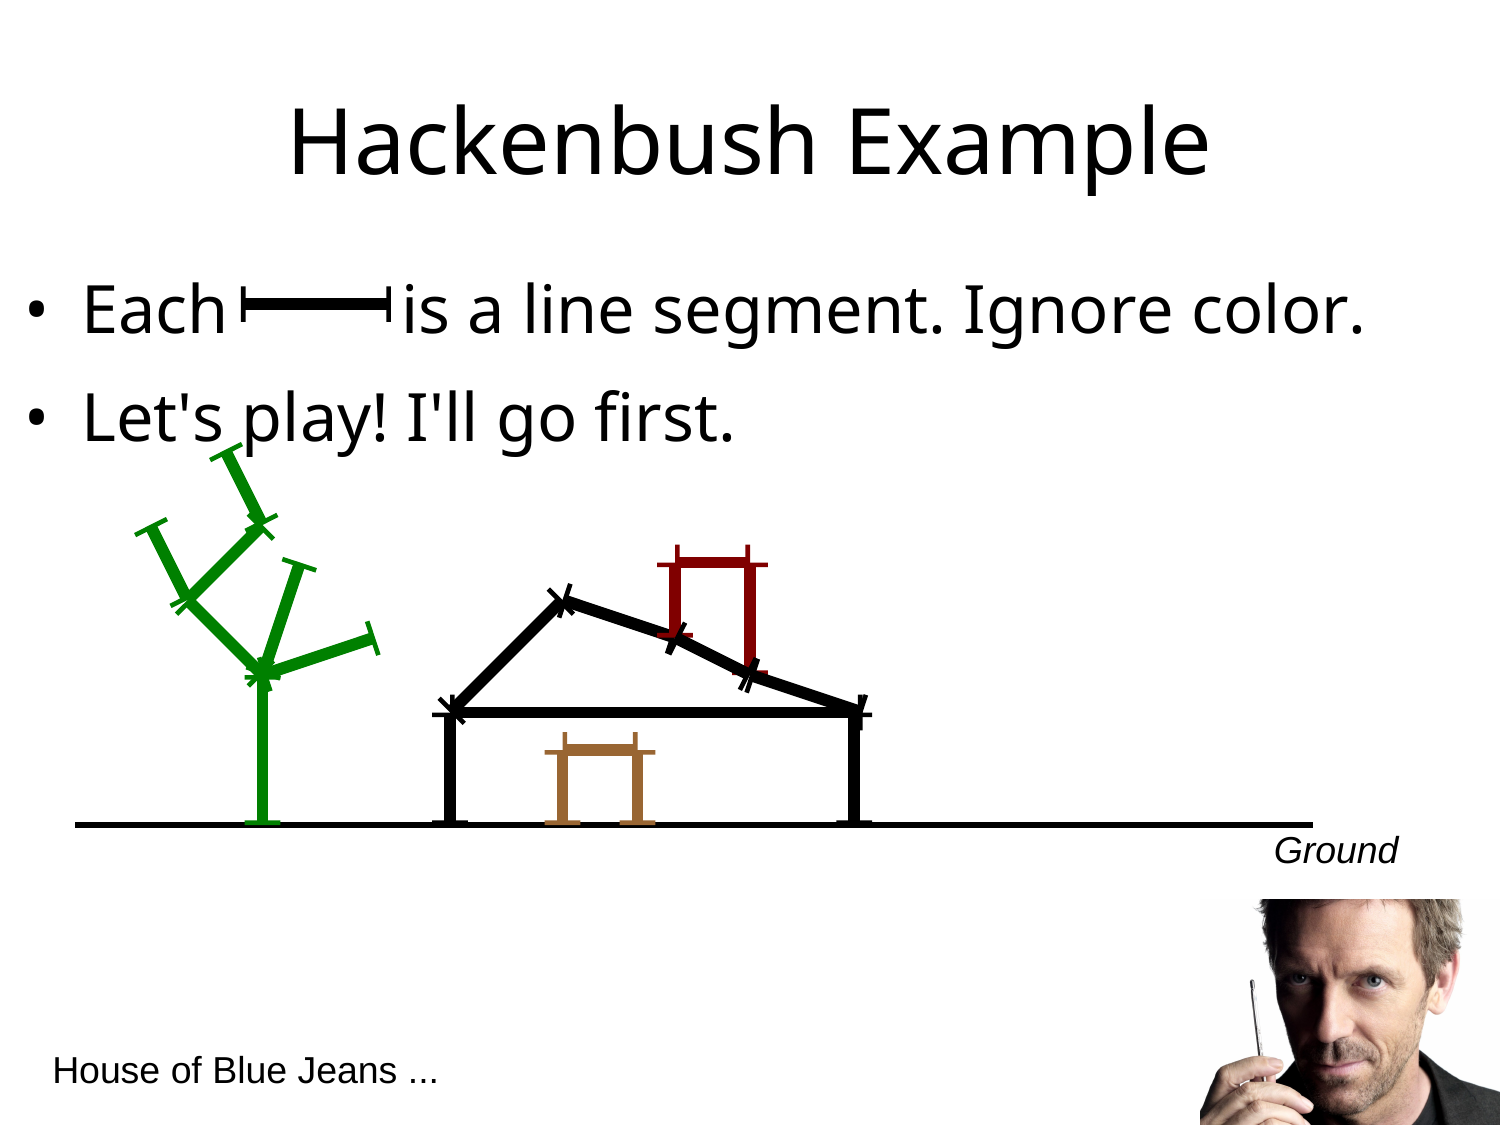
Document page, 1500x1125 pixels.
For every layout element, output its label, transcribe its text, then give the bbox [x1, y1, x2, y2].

title Hackenbush Example [24, 45, 1476, 233]
list Each is a line segment. Ignore color. Let's play! I'll go first. [24, 262, 1476, 1086]
text_box House of Blue Jeans ... [37, 1042, 456, 1100]
text_box Ground [1259, 821, 1414, 879]
picture [1200, 899, 1500, 1125]
